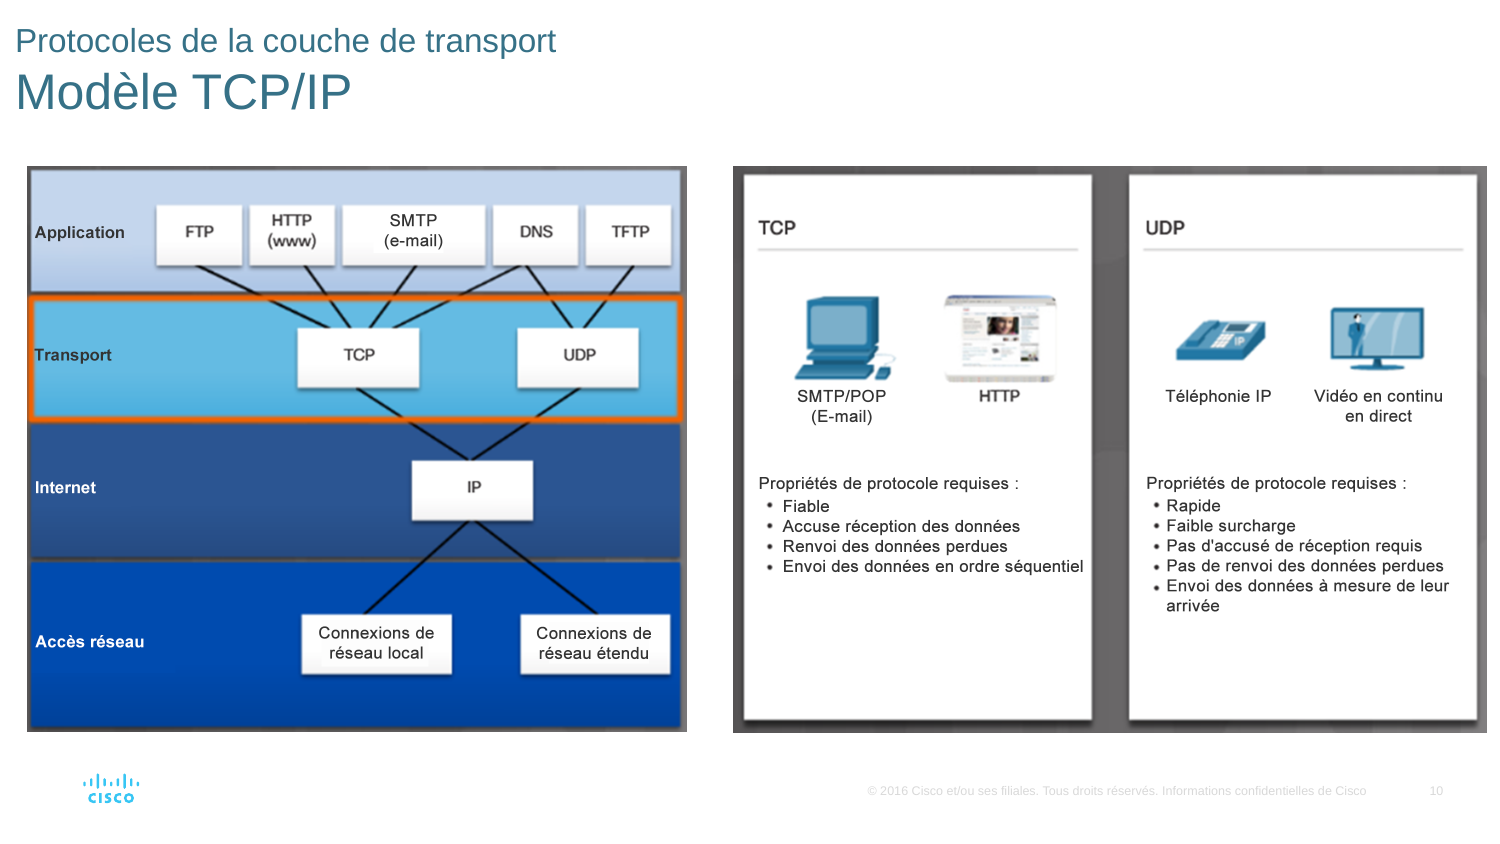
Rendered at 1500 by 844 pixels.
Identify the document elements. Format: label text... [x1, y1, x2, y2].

picture [733, 166, 1487, 733]
title Protocoles de la couche de transport Modèle TCP/IP [0, 7, 1500, 132]
picture [27, 166, 687, 732]
